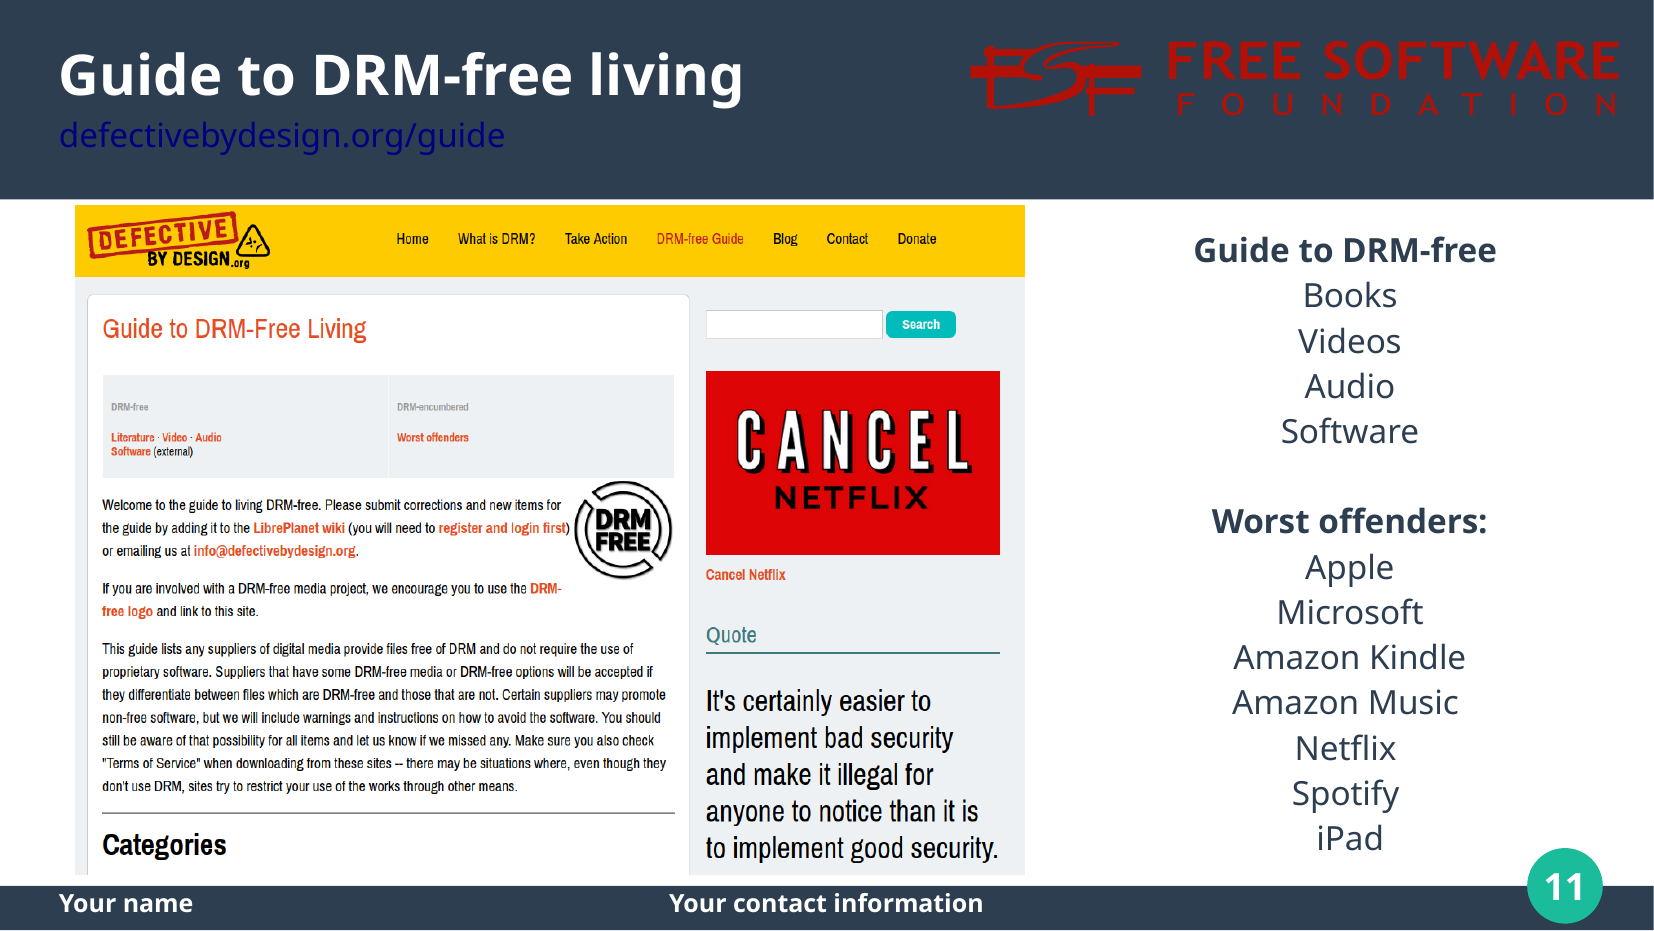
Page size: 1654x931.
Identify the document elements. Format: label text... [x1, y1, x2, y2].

picture [75, 205, 1025, 875]
text_box Guide to DRM-free Books Videos Audio Software Worst offenders: Apple Microsoft Amazon Kindle Amazon Music Netflix Spotify iPad [1087, 262, 1613, 826]
title Guide to DRM-free living defectivebydesign.org/guide [59, 37, 1595, 156]
